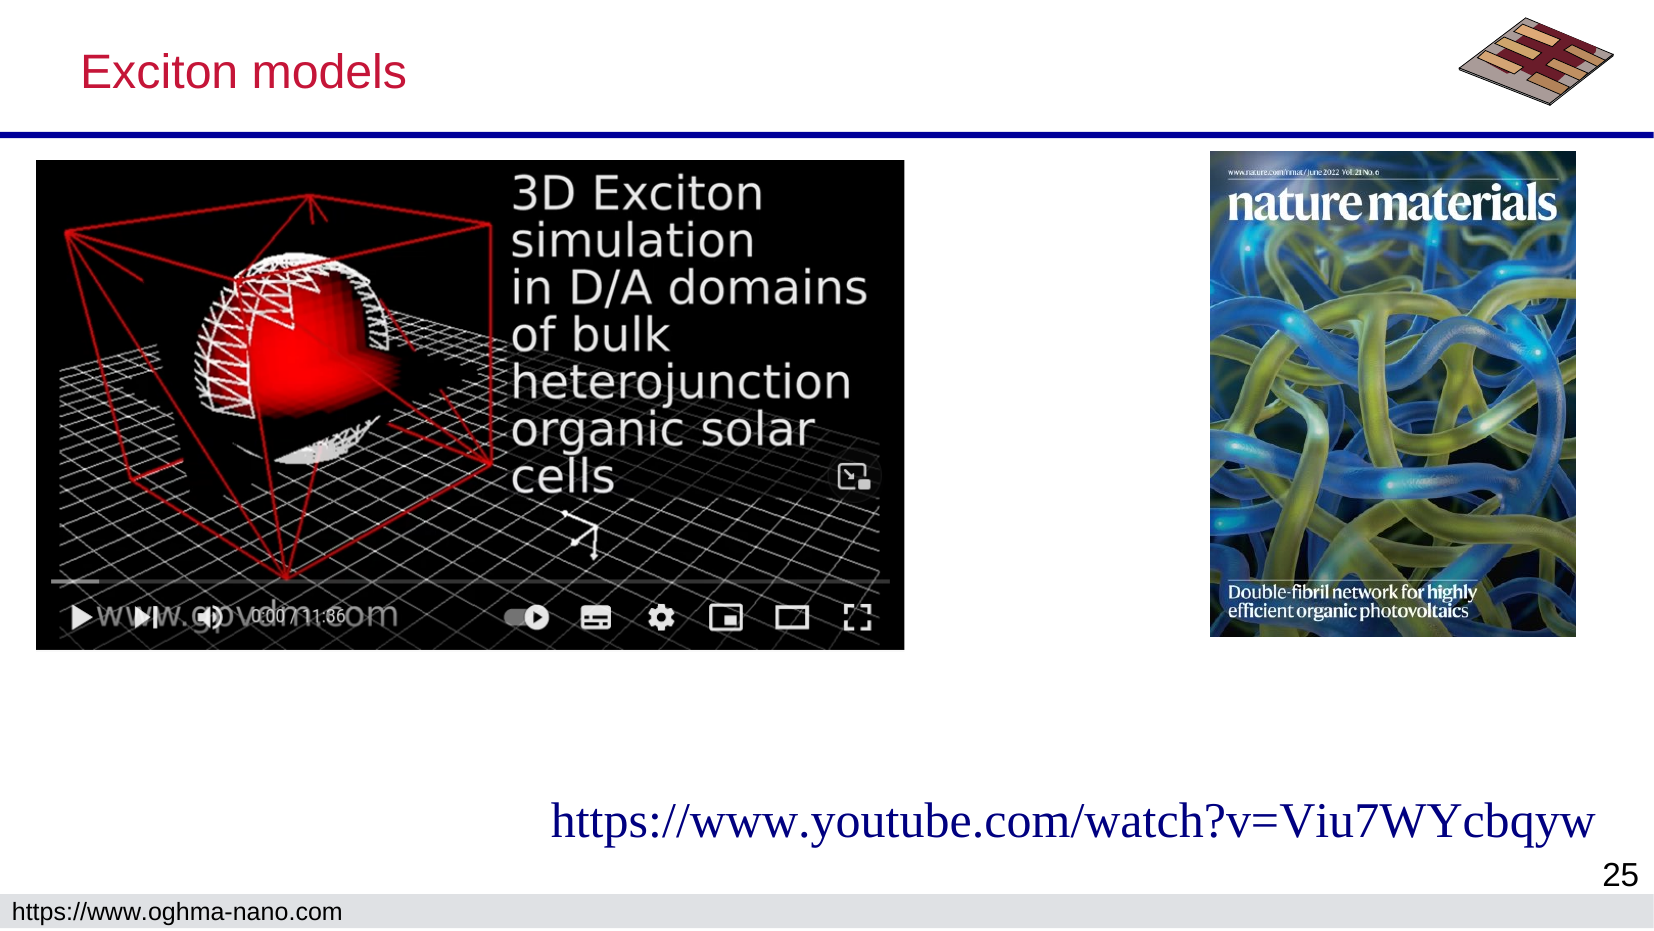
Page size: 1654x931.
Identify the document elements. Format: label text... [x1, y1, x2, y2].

text_box <number> [1587, 845, 1654, 904]
title Exciton models [65, 28, 1430, 116]
text_box https://www.youtube.com/watch?v=Viu7WYcbqyw [536, 779, 1612, 855]
picture [36, 160, 905, 652]
picture [1210, 151, 1576, 637]
